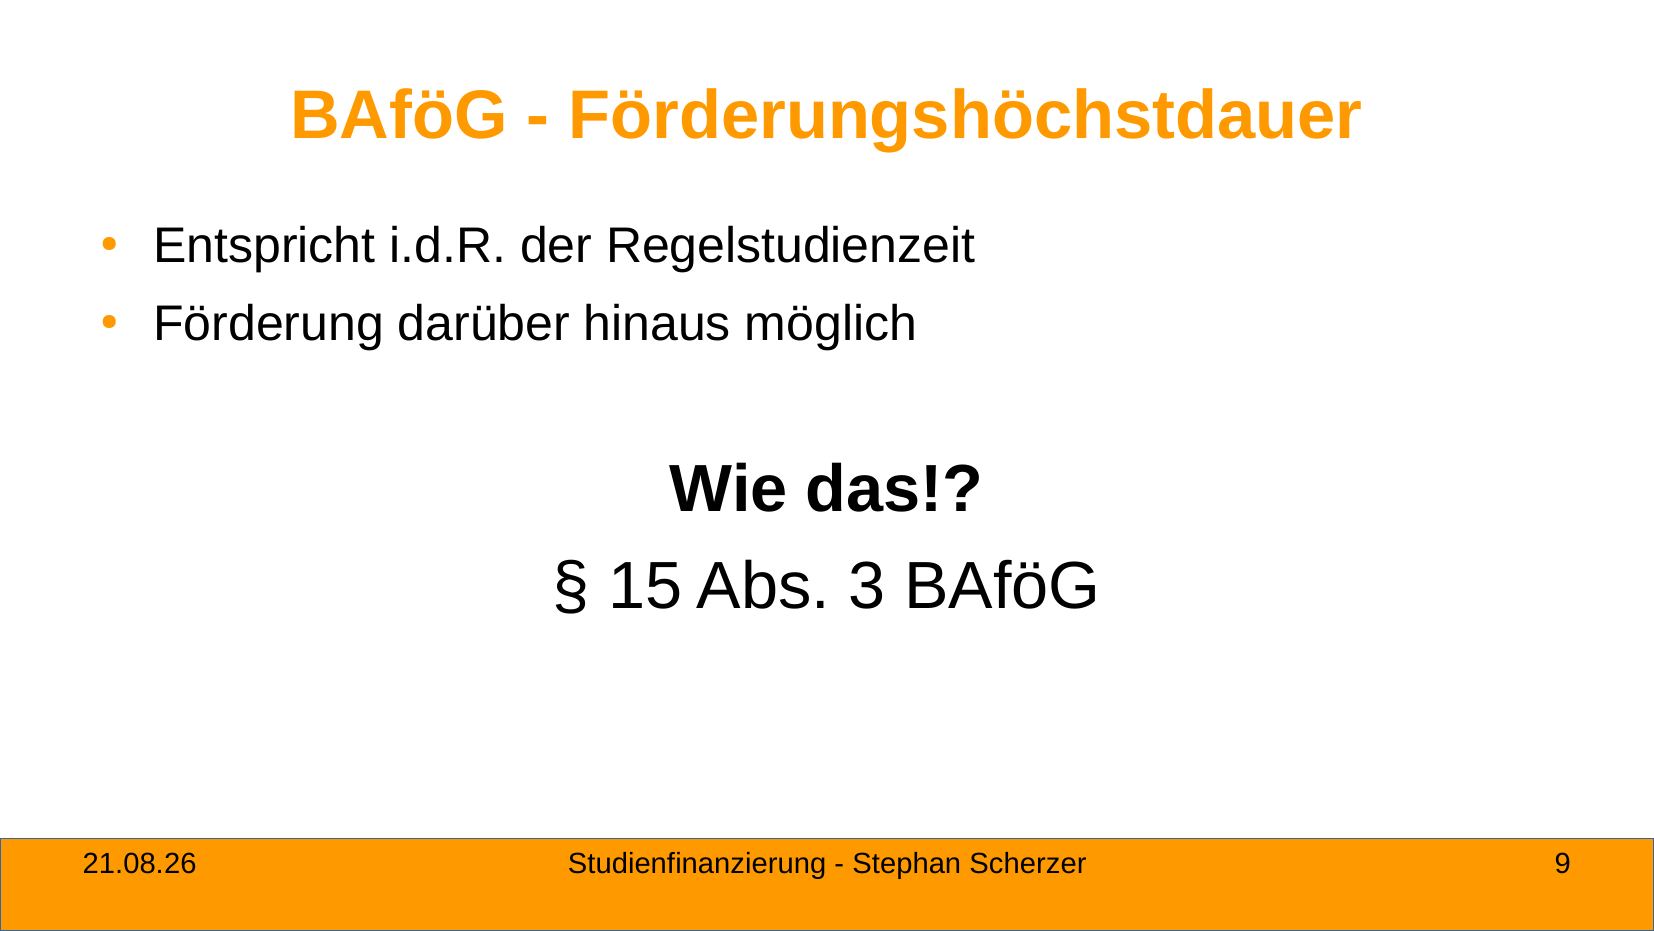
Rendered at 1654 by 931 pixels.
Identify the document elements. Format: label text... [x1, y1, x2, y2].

list Entspricht i.d.R. der Regelstudienzeit Förderung darüber hinaus möglich Wie das!? § 15 Abs. 3 BAföG [82, 217, 1571, 758]
title BAföG - Förderungshöchstdauer [82, 37, 1571, 193]
